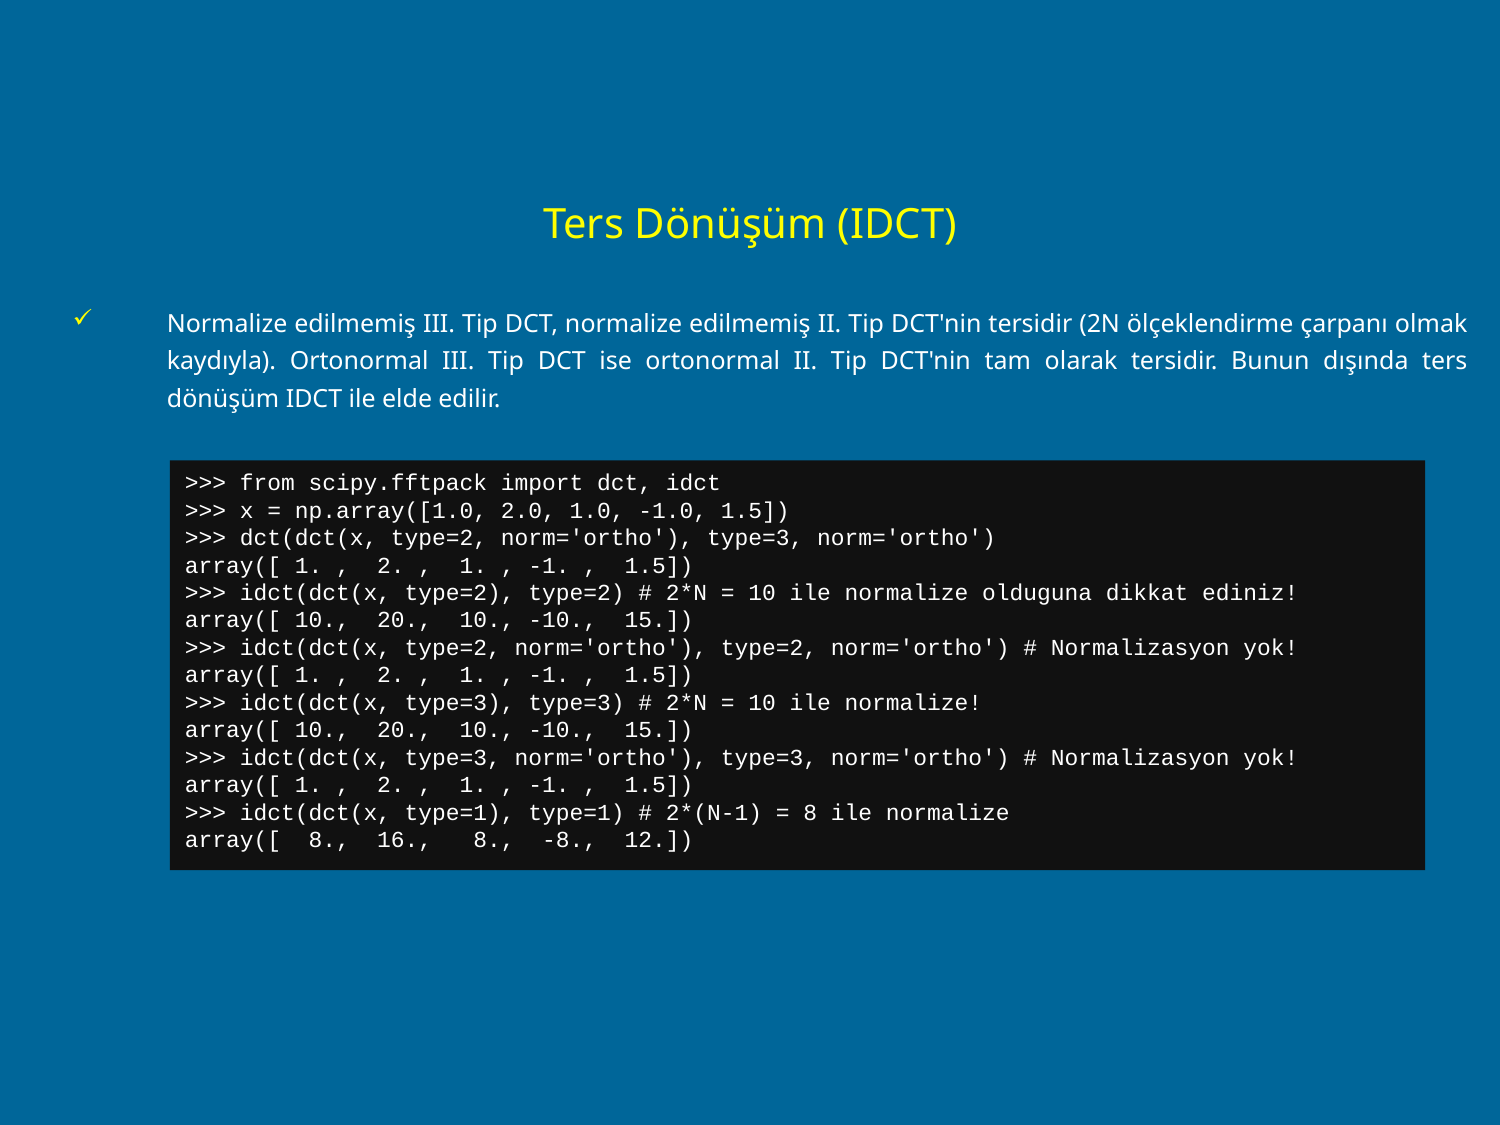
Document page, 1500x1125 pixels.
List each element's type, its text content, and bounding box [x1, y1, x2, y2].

text_box >>> from scipy.fftpack import dct, idct >>> x = np.array([1.0, 2.0, 1.0, -1.0, 1.5]) >>> dct(dct(x, type=2, norm='ortho'), type=3, norm='ortho') array([ 1. , 2. , 1. , -1. , 1.5]) >>> idct(dct(x, type=2), type=2) # 2*N = 10 ile normalize olduguna dikkat ediniz! array([ 10., 20., 10., -10., 15.]) >>> idct(dct(x, type=2, norm='ortho'), type=2, norm='ortho') # Normalizasyon yok! array([ 1. , 2. , 1. , -1. , 1.5]) >>> idct(dct(x, type=3), type=3) # 2*N = 10 ile normalize! array([ 10., 20., 10., -10., 15.]) >>> idct(dct(x, type=3, norm='ortho'), type=3, norm='ortho') # Normalizasyon yok! array([ 1. , 2. , 1. , -1. , 1.5]) >>> idct(dct(x, type=1), type=1) # 2*(N-1) = 8 ile normalize array([ 8., 16., 8., -8., 12.]) [169, 460, 1426, 871]
title Ters Dönüşüm (IDCT) [146, 169, 1354, 275]
list Normalize edilmemiş III. Tip DCT, normalize edilmemiş II. Tip DCT'nin tersidir (2N ölçeklendirme çarpanı olmak kaydıyla). Ortonormal III. Tip DCT ise ortonormal II. Tip DCT'nin tam olarak tersidir. Bunun dışında ters dönüşüm IDCT ile elde edilir. [21, 291, 1488, 428]
